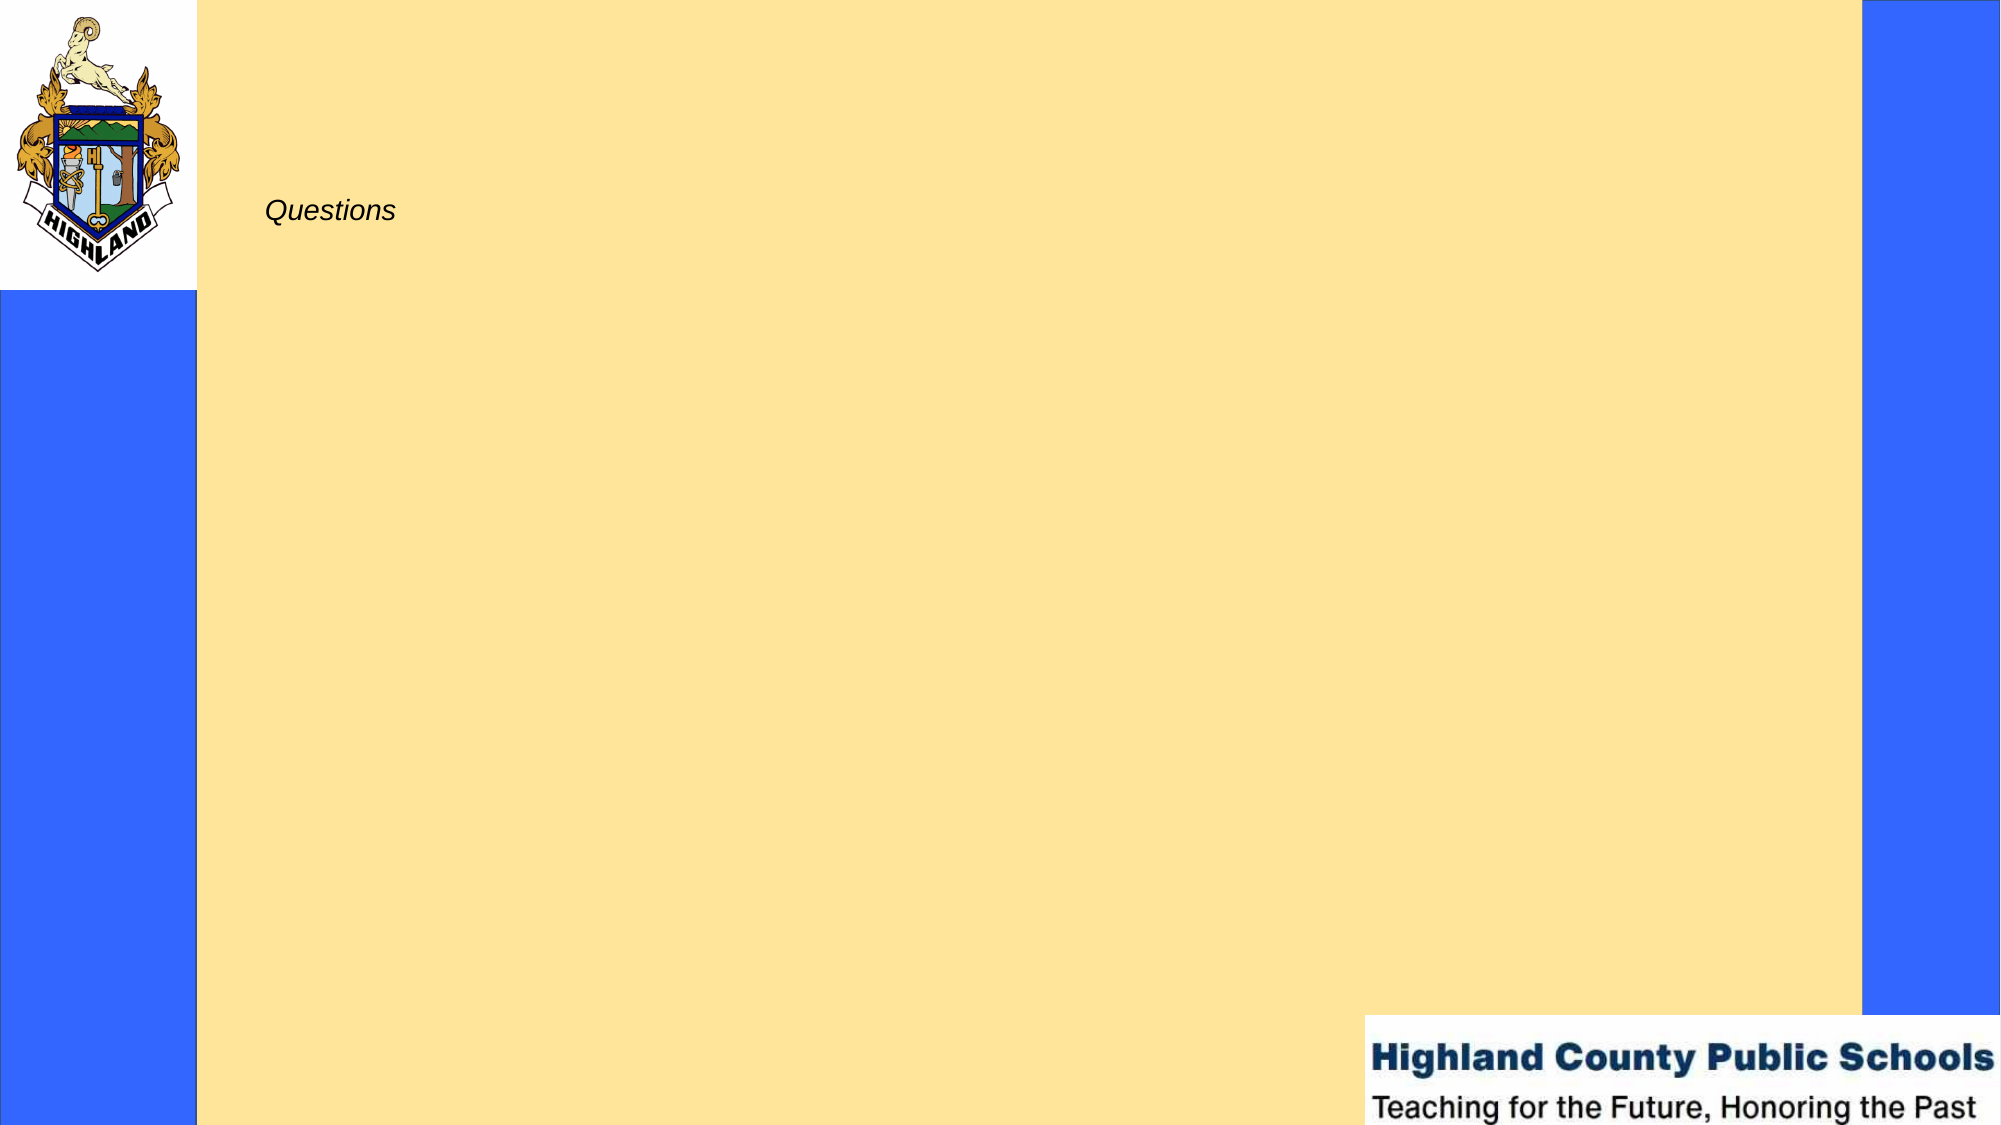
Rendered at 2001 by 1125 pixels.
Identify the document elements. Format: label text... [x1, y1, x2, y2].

title Questions [249, 184, 1750, 576]
picture [0, 0, 197, 290]
picture [1365, 1015, 2000, 1125]
